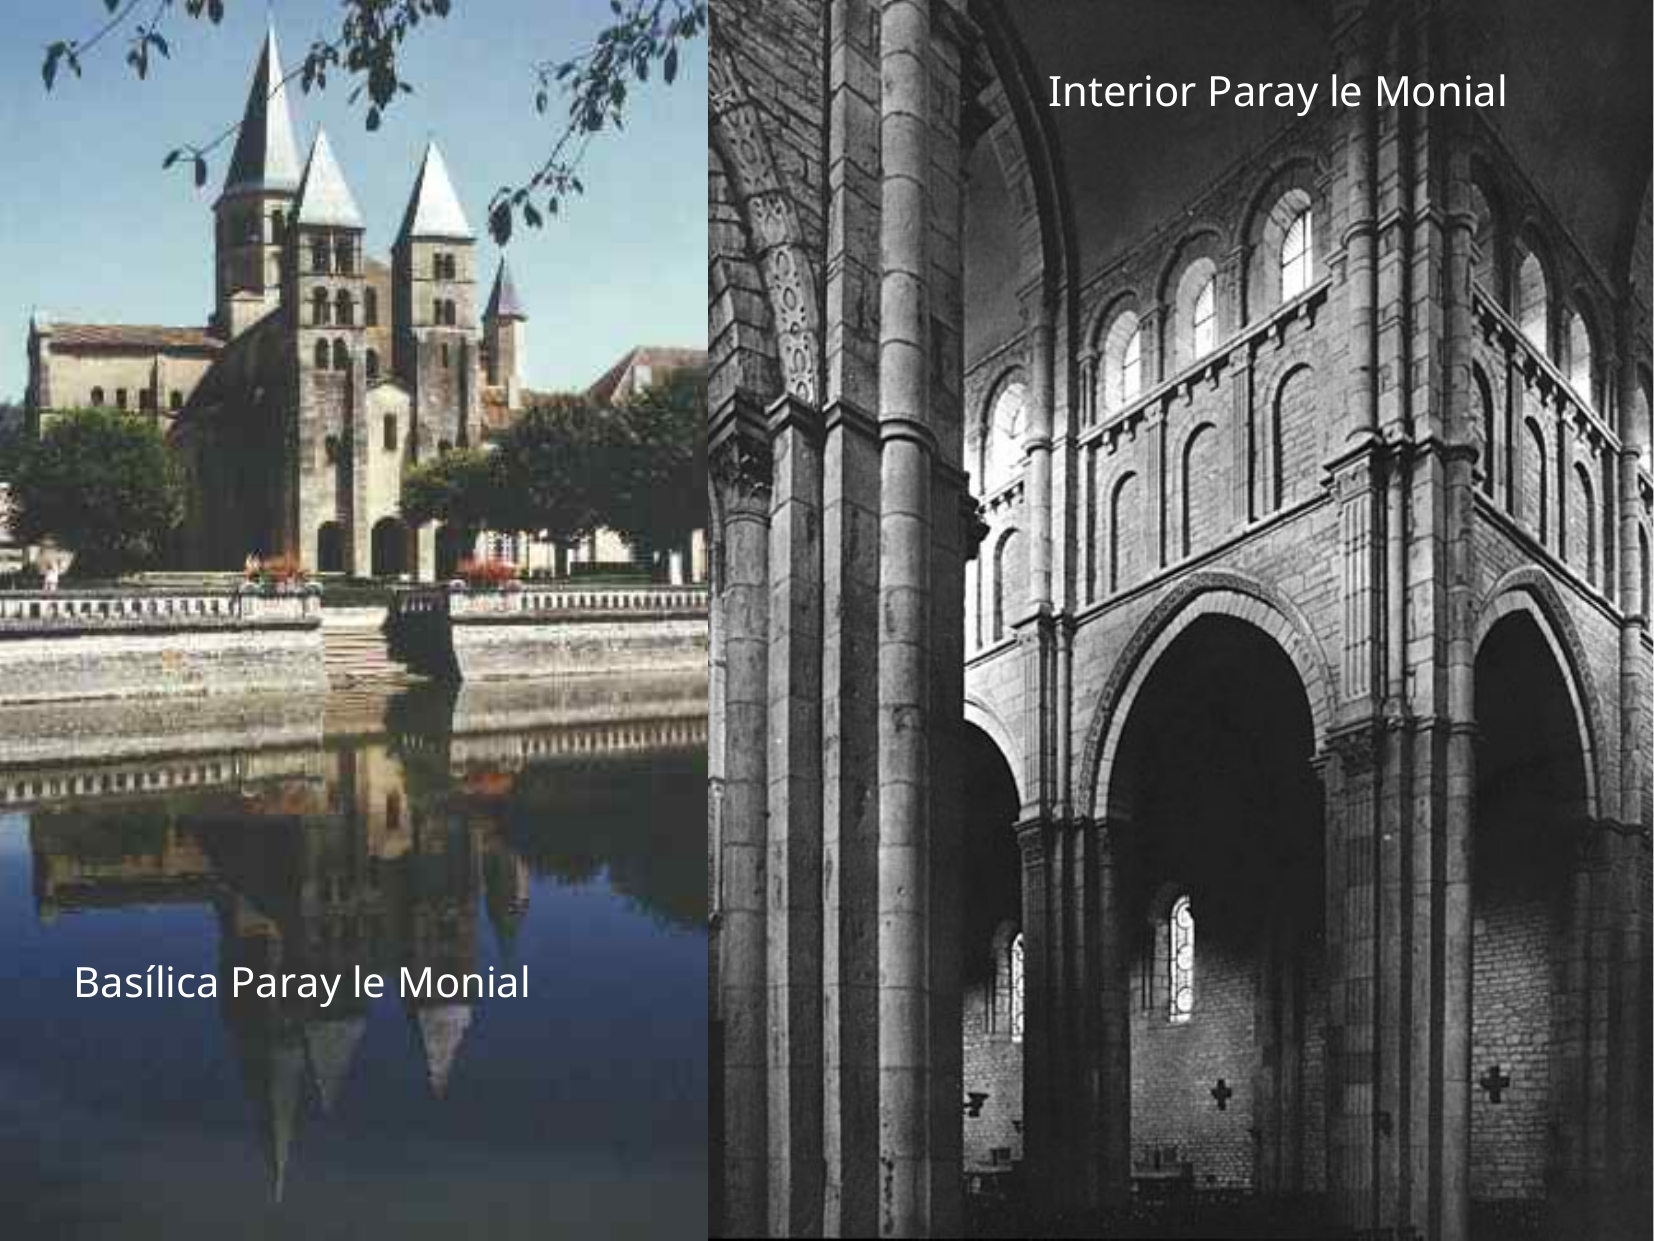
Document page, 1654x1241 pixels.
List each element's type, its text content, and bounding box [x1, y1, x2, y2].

text_box Basílica Paray le Monial [59, 944, 562, 1010]
picture [0, 0, 1654, 1241]
text_box Interior Paray le Monial [1033, 54, 1524, 120]
